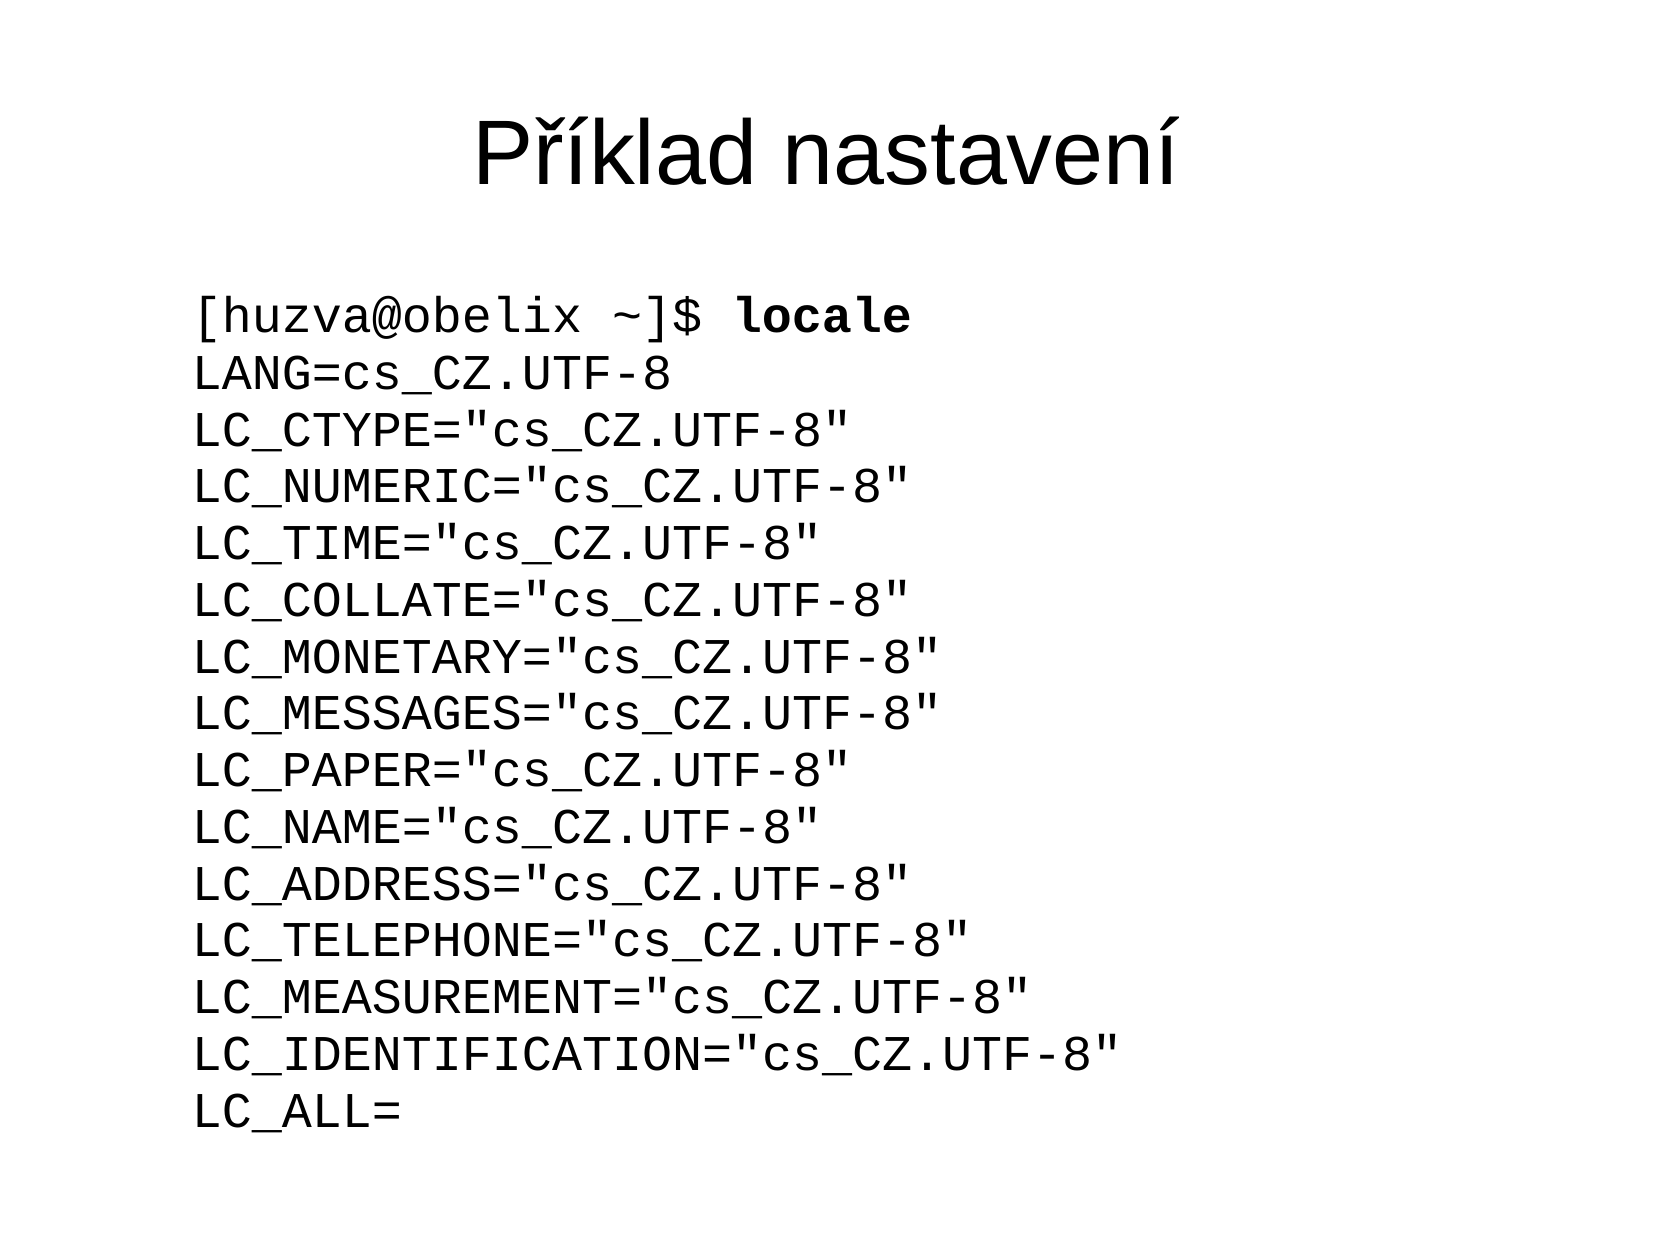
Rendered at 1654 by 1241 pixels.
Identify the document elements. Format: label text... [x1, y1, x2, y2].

title Příklad nastavení [82, 56, 1571, 250]
text_box [huzva@obelix ~]$ locale LANG=cs_CZ.UTF-8 LC_CTYPE="cs_CZ.UTF-8" LC_NUMERIC="cs_CZ.UTF-8" LC_TIME="cs_CZ.UTF-8" LC_COLLATE="cs_CZ.UTF-8" LC_MONETARY="cs_CZ.UTF-8" LC_MESSAGES="cs_CZ.UTF-8" LC_PAPER="cs_CZ.UTF-8" LC_NAME="cs_CZ.UTF-8" LC_ADDRESS="cs_CZ.UTF-8" LC_TELEPHONE="cs_CZ.UTF-8" LC_MEASUREMENT="cs_CZ.UTF-8" LC_IDENTIFICATION="cs_CZ.UTF-8" LC_ALL= [177, 283, 1388, 1108]
